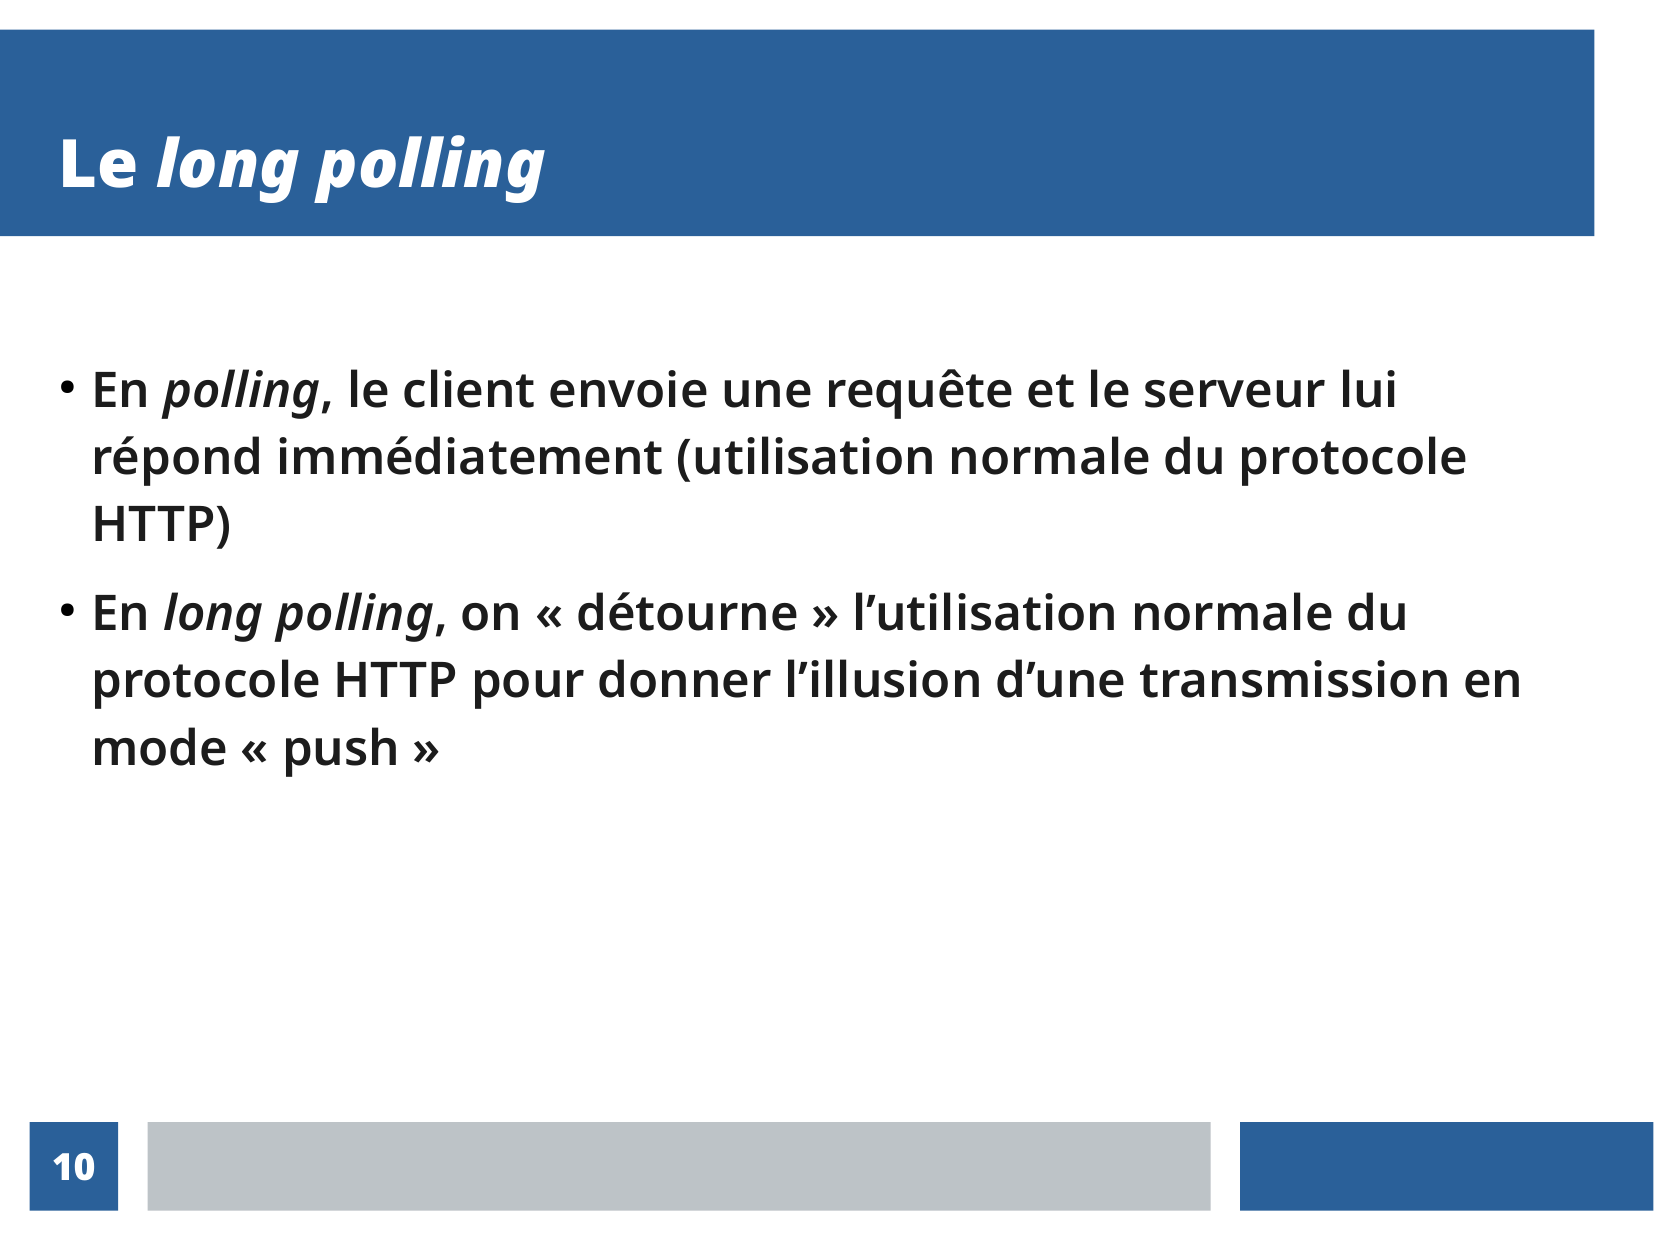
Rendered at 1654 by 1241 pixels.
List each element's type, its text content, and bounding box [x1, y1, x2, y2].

title Le long polling [59, 59, 1595, 207]
list En polling, le client envoie une requête et le serveur lui répond immédiatement (utilisation normale du protocole HTTP) En long polling, on « détourne » l’utilisation normale du protocole HTTP pour donner l’illusion d’une transmission en mode « push » [59, 354, 1565, 786]
